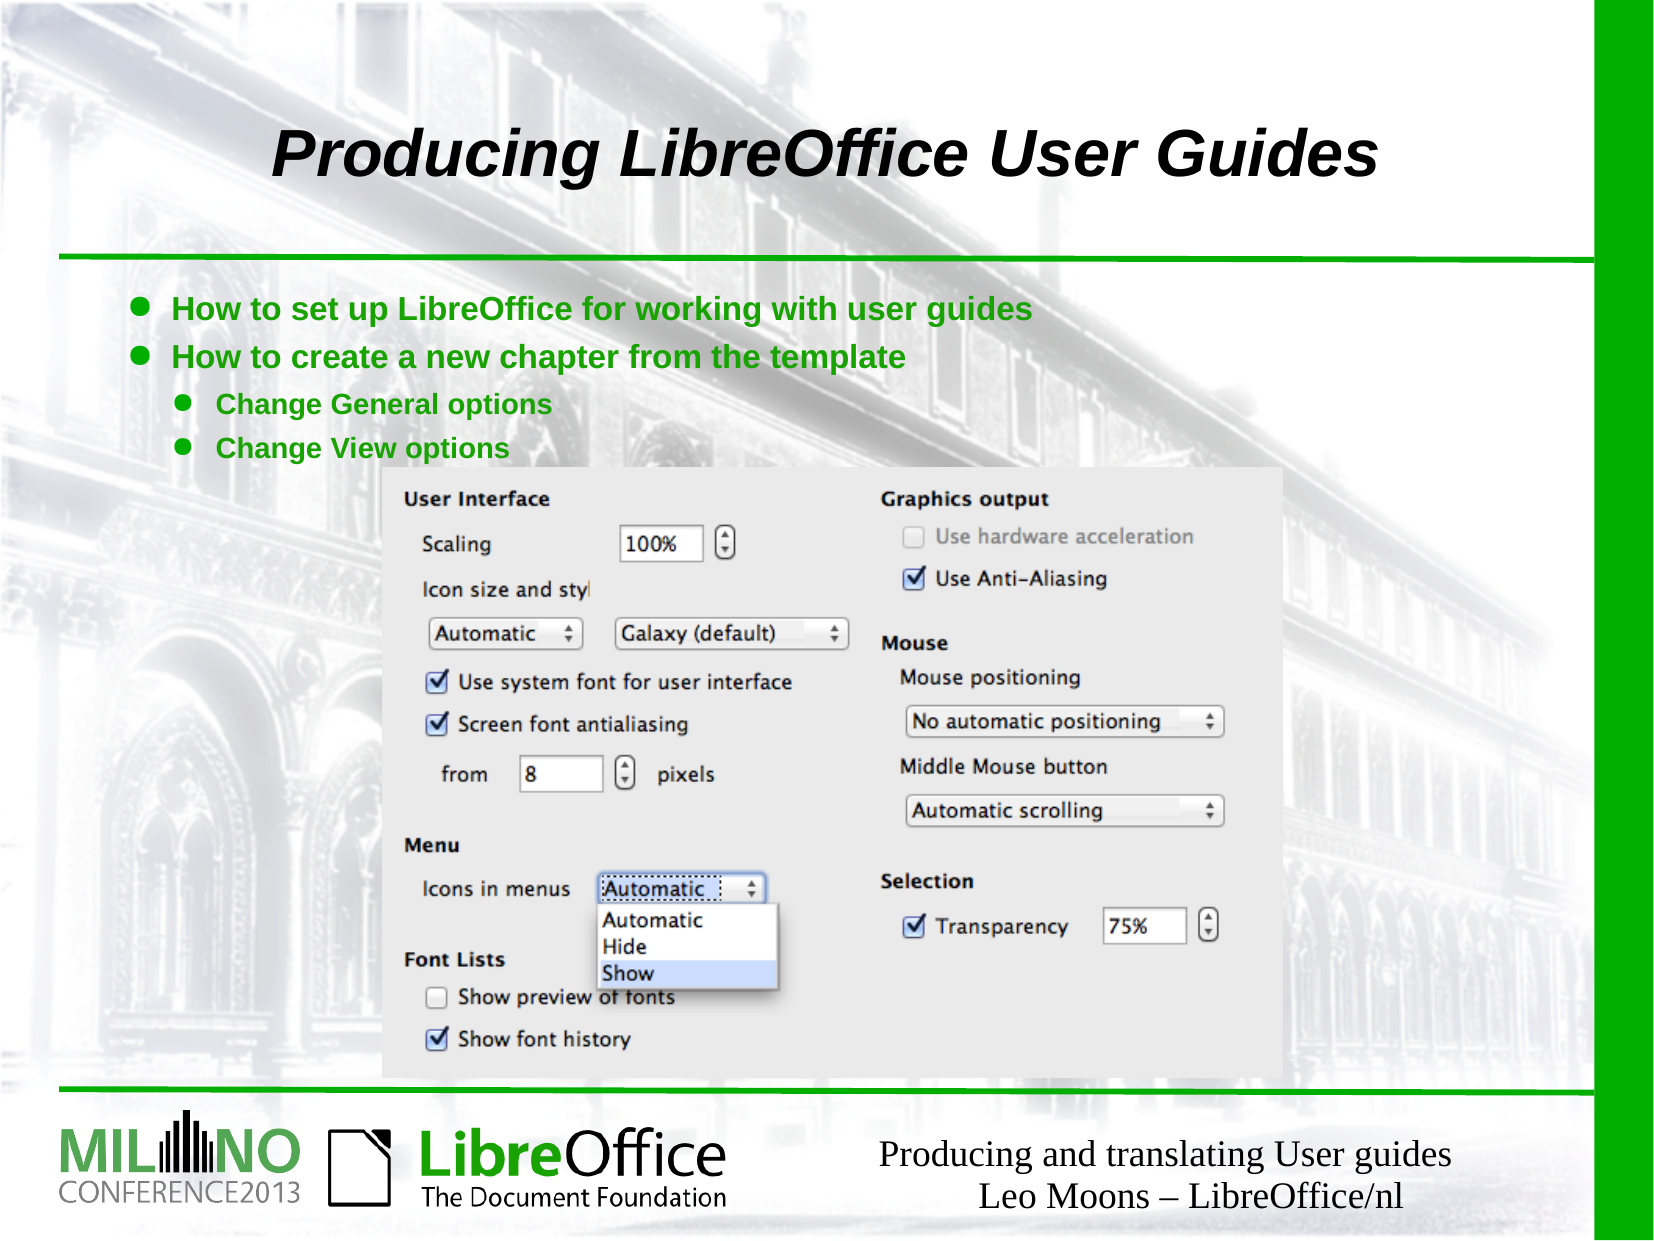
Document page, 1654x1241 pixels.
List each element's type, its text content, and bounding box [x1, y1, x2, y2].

title Producing LibreOffice User Guides [82, 49, 1571, 257]
list How to set up LibreOffice for working with user guides How to create a new chapter from the template Change General options Change View options [82, 290, 1571, 1010]
text_box Producing and translating User guides Leo Moons – LibreOffice/nl [864, 1126, 1519, 1224]
picture [0, 1, 1594, 1241]
